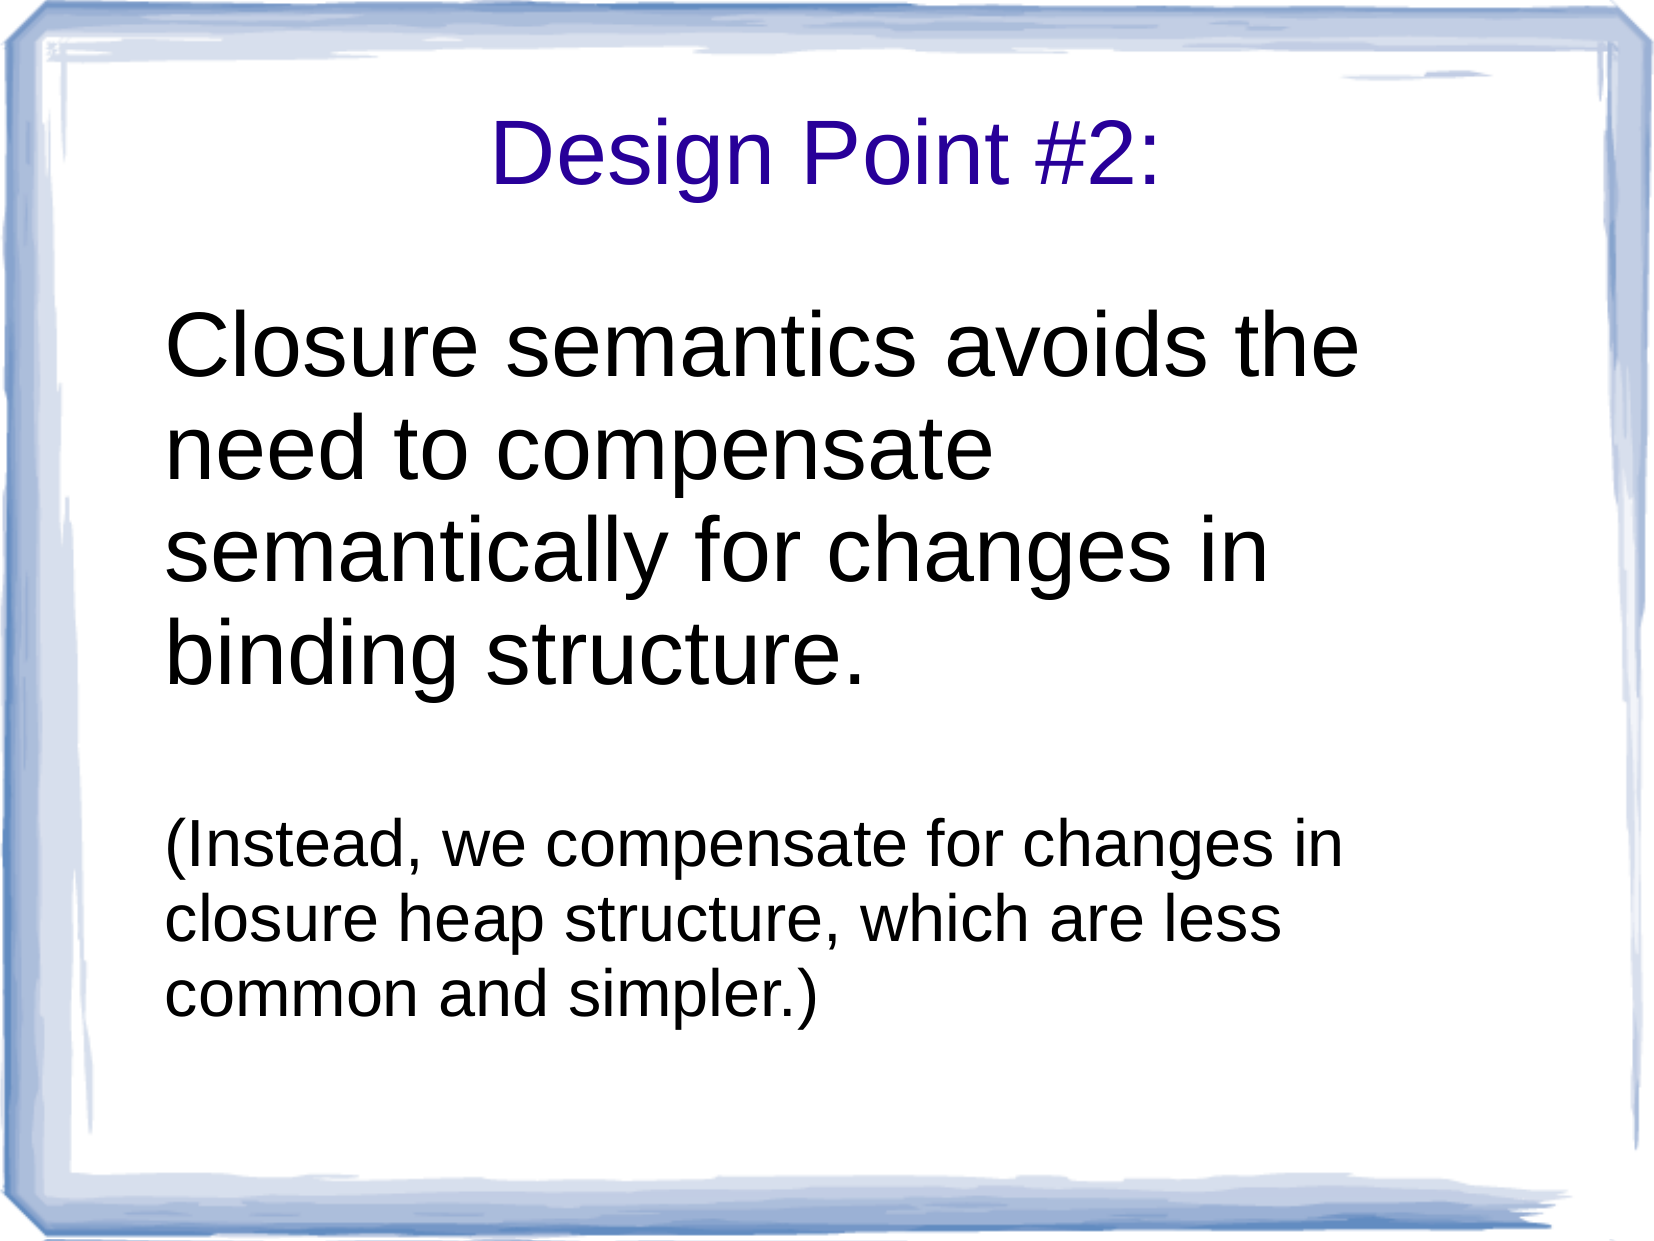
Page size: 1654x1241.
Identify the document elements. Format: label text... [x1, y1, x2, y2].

picture [0, 0, 1654, 1241]
title Design Point #2: [82, 56, 1571, 250]
text_box Closure semantics avoids the need to compensate semantically for changes in binding structure. (Instead, we compensate for changes in closure heap structure, which are less common and simpler.) [150, 286, 1538, 1120]
